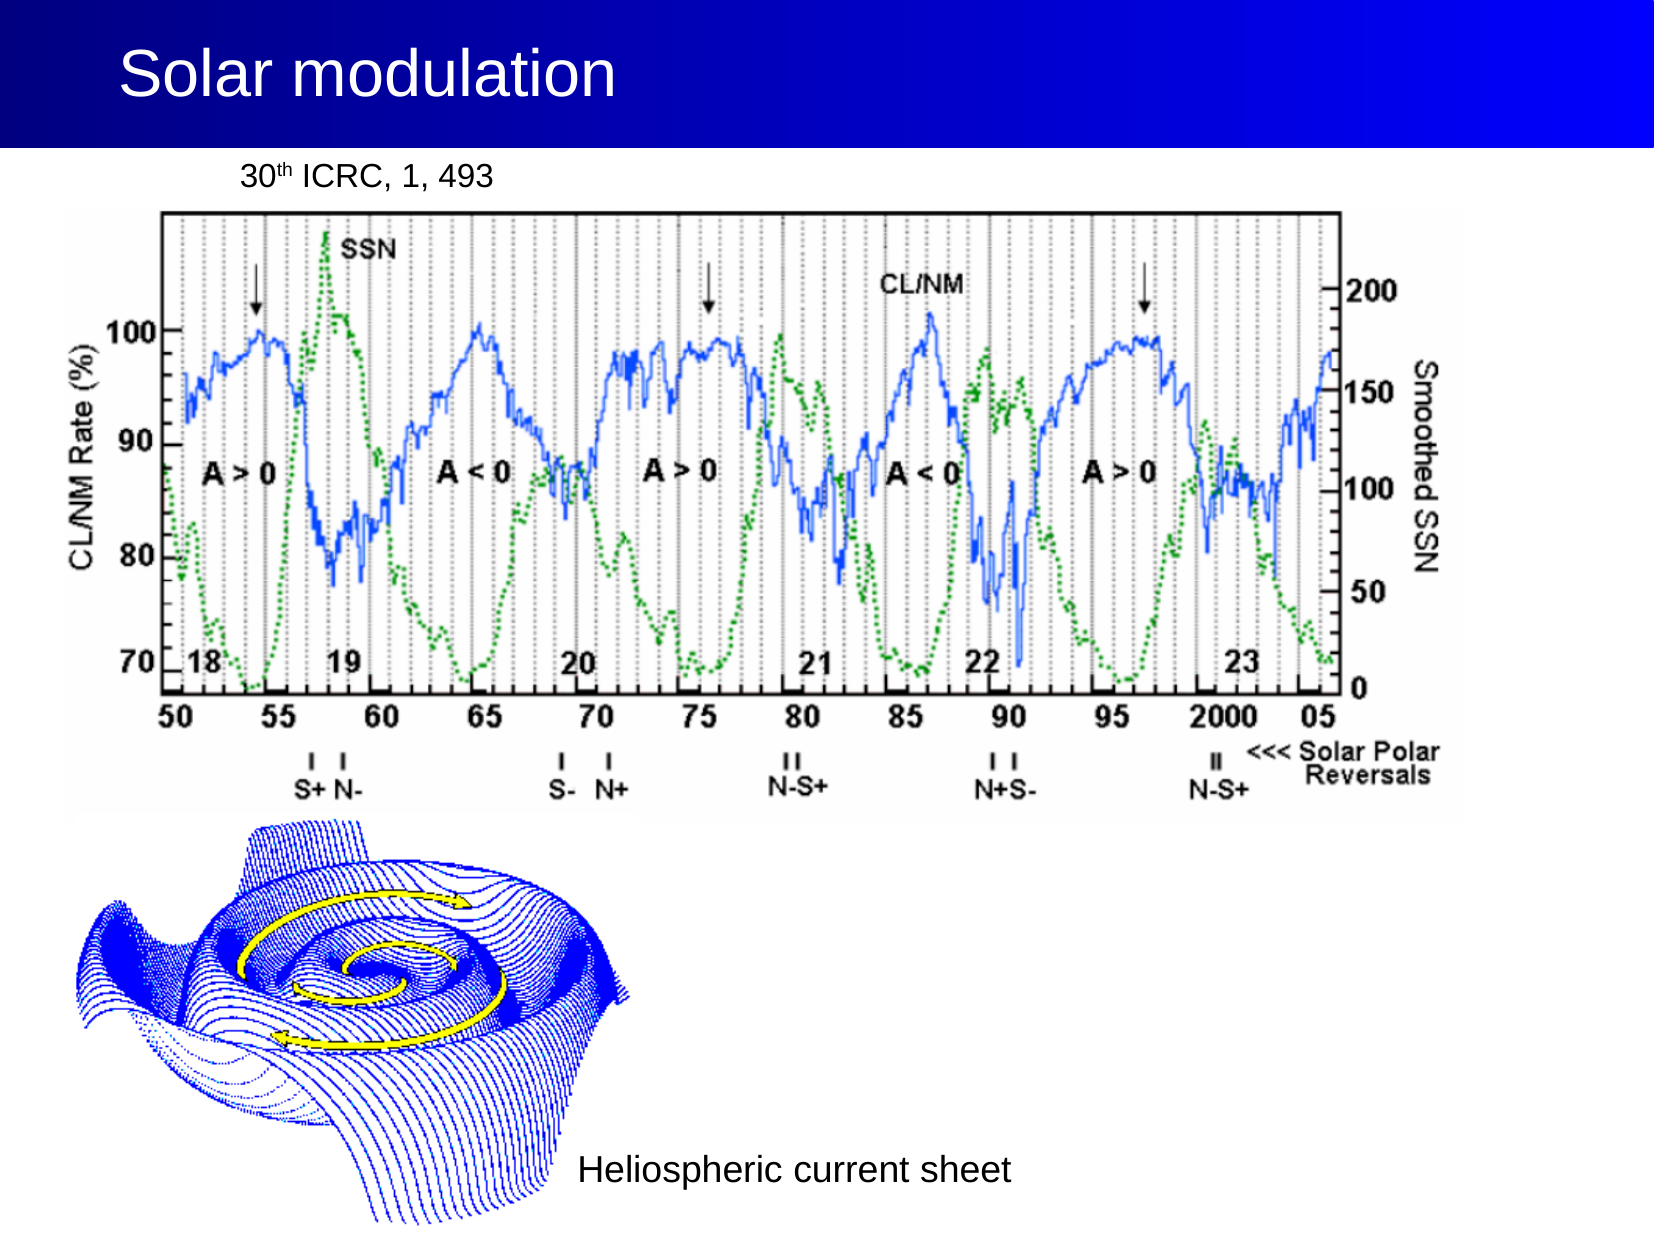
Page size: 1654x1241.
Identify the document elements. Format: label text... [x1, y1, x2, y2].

text_box Heliospheric current sheet [562, 1141, 1163, 1201]
title Solar modulation [0, 7, 1654, 141]
text_box 30th ICRC, 1, 493 [225, 150, 563, 226]
picture [37, 195, 1463, 1232]
